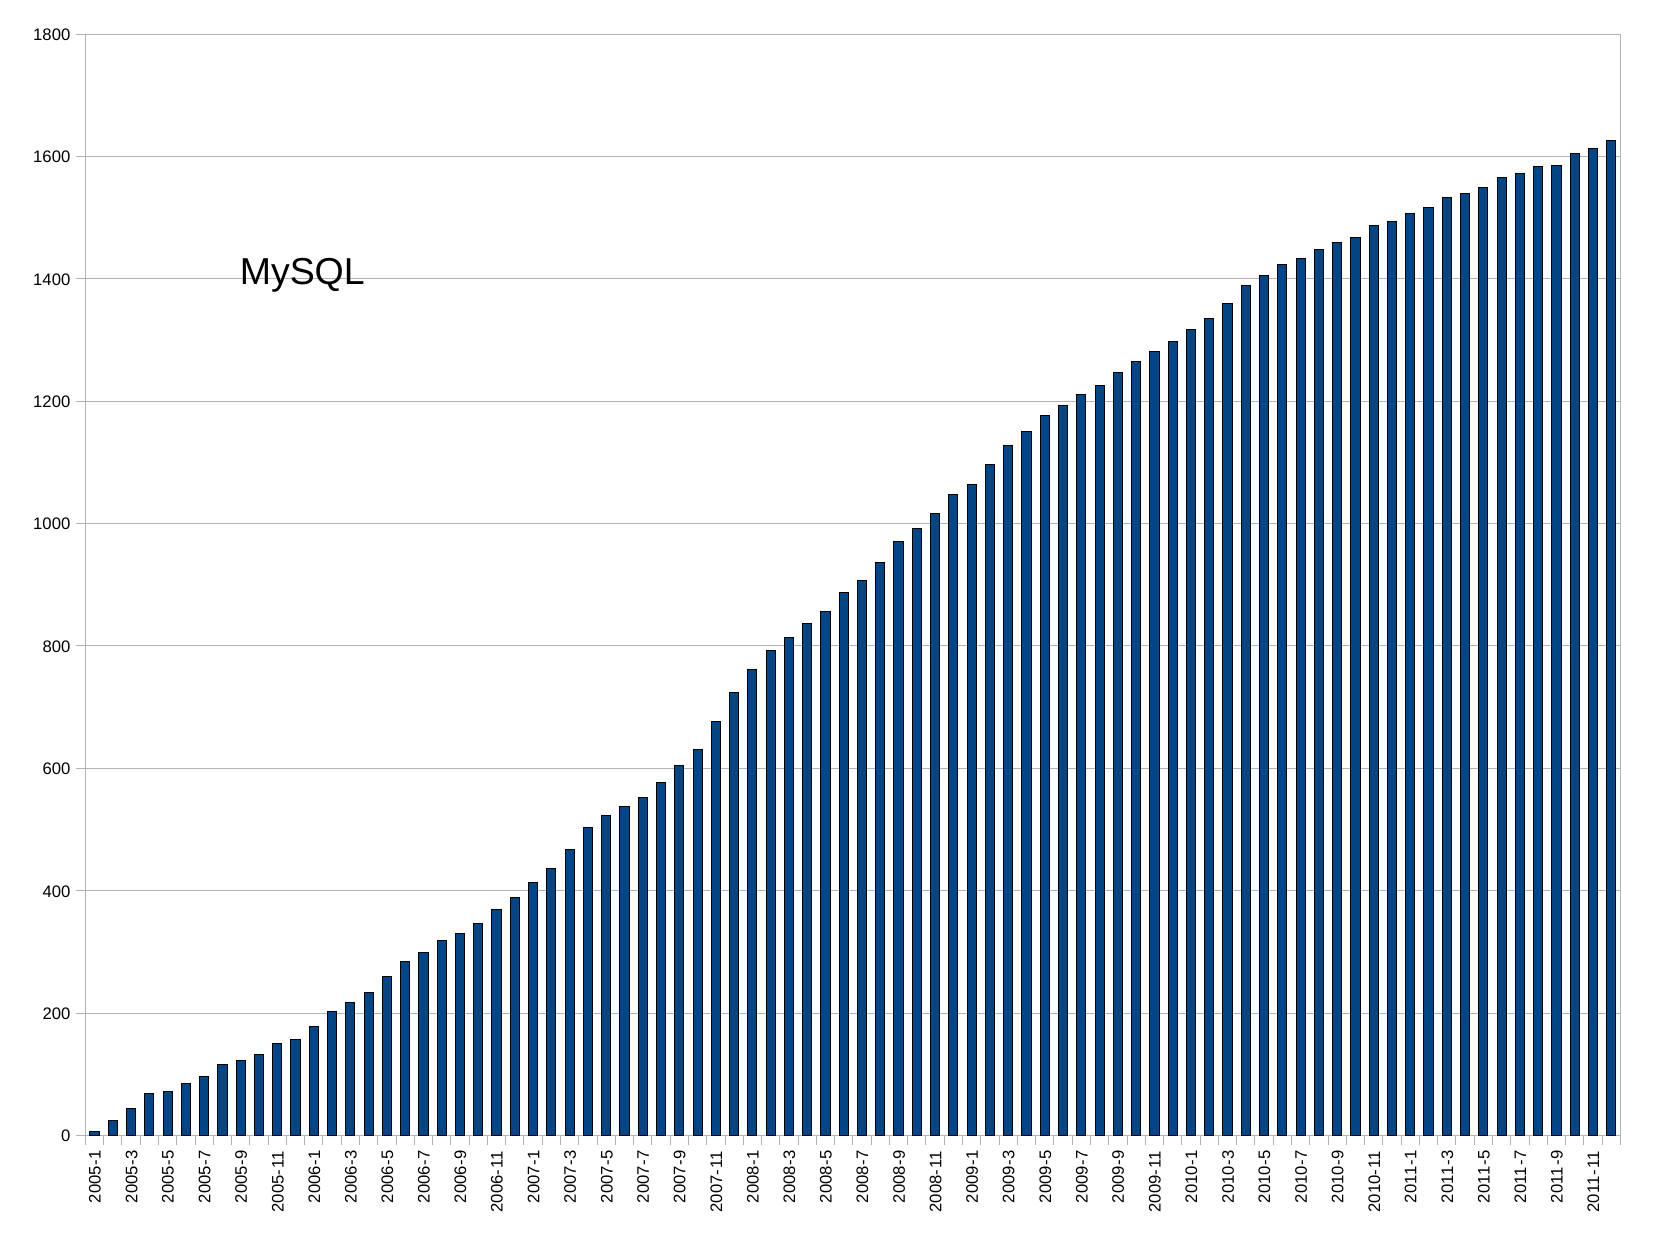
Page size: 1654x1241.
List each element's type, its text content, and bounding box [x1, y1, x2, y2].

text_box MySQL [225, 243, 379, 301]
chart [0, 0, 1654, 1238]
